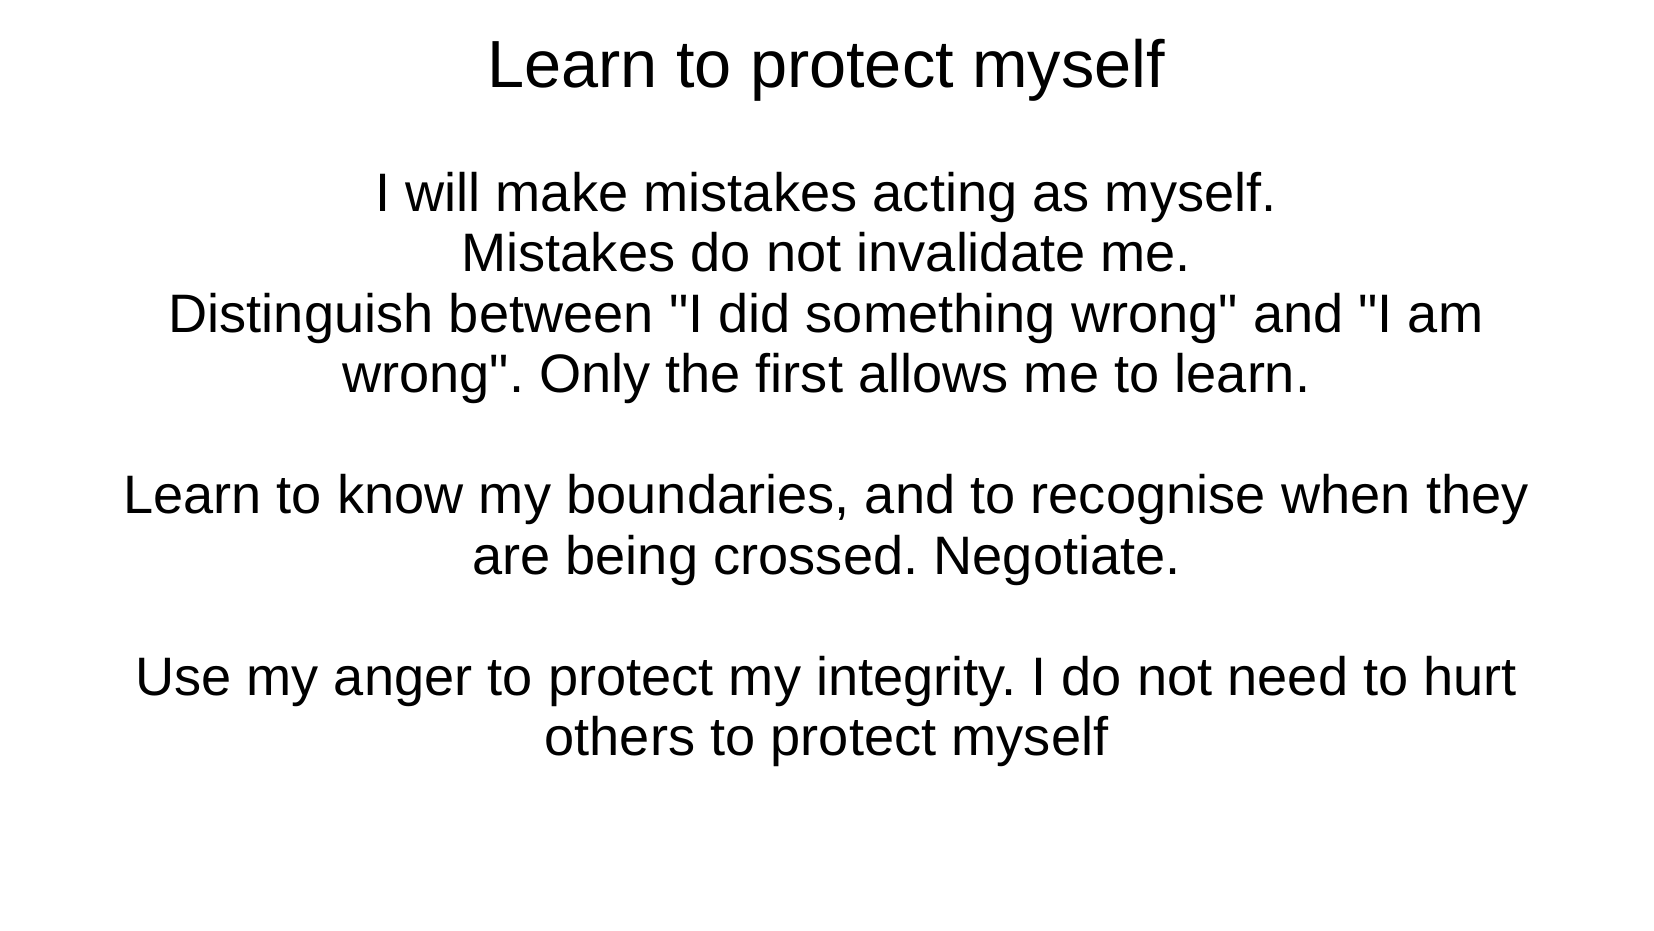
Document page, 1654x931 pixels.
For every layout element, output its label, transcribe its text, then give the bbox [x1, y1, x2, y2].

subtitle Learn to protect myself I will make mistakes acting as myself. Mistakes do not invalidate me. Distinguish between "I did something wrong" and "I am wrong". Only the first allows me to learn. Learn to know my boundaries, and to recognise when they are being crossed. Negotiate. Use my anger to protect my integrity. I do not need to hurt others to protect myself [82, 26, 1571, 768]
